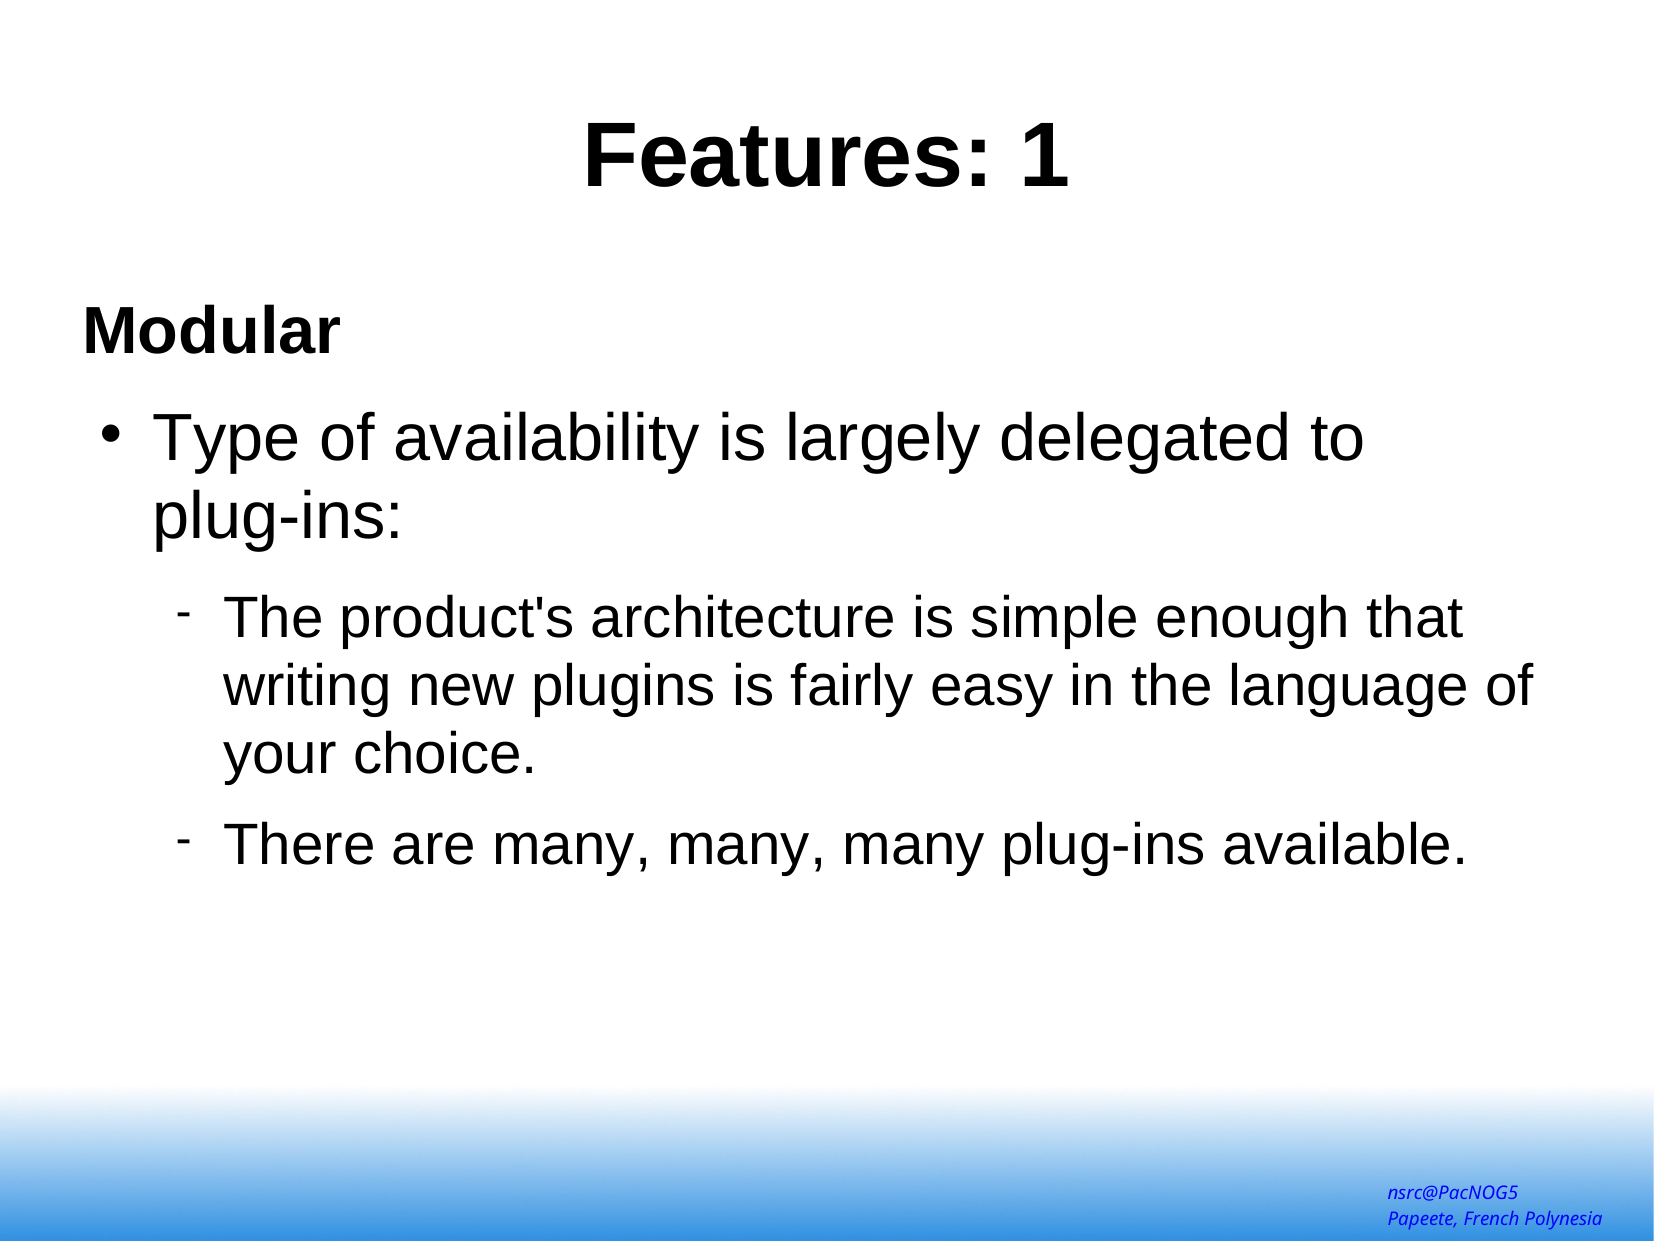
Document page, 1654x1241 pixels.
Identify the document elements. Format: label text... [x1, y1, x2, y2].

list Modular Type of availability is largely delegated to plug-ins: The product's architecture is simple enough that writing new plugins is fairly easy in the language of your choice. There are many, many, many plug-ins available. [82, 290, 1571, 1228]
picture [0, 1083, 1654, 1241]
title Features: 1 [82, 49, 1571, 257]
